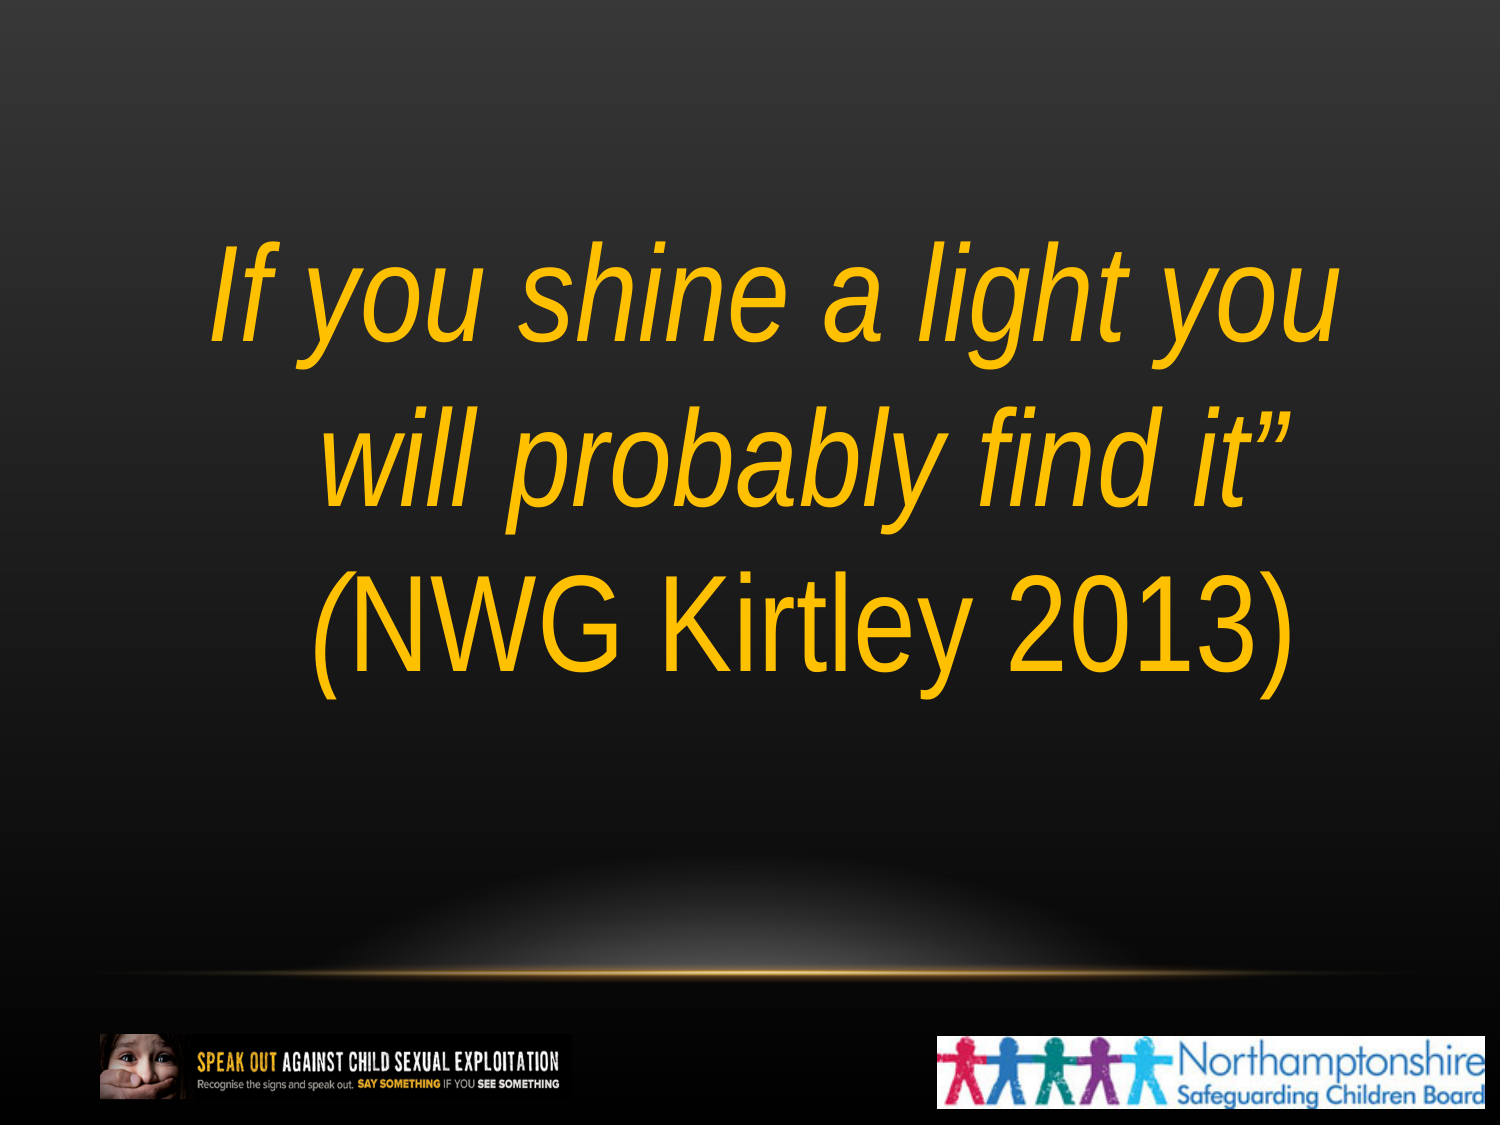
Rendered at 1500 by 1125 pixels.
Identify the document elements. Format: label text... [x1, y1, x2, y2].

picture [937, 1036, 1485, 1109]
text_box [99, 1042, 575, 1103]
picture [100, 1035, 573, 1101]
list If you shine a light you will probably find it” (NWG Kirtley 2013) [98, 196, 1399, 872]
